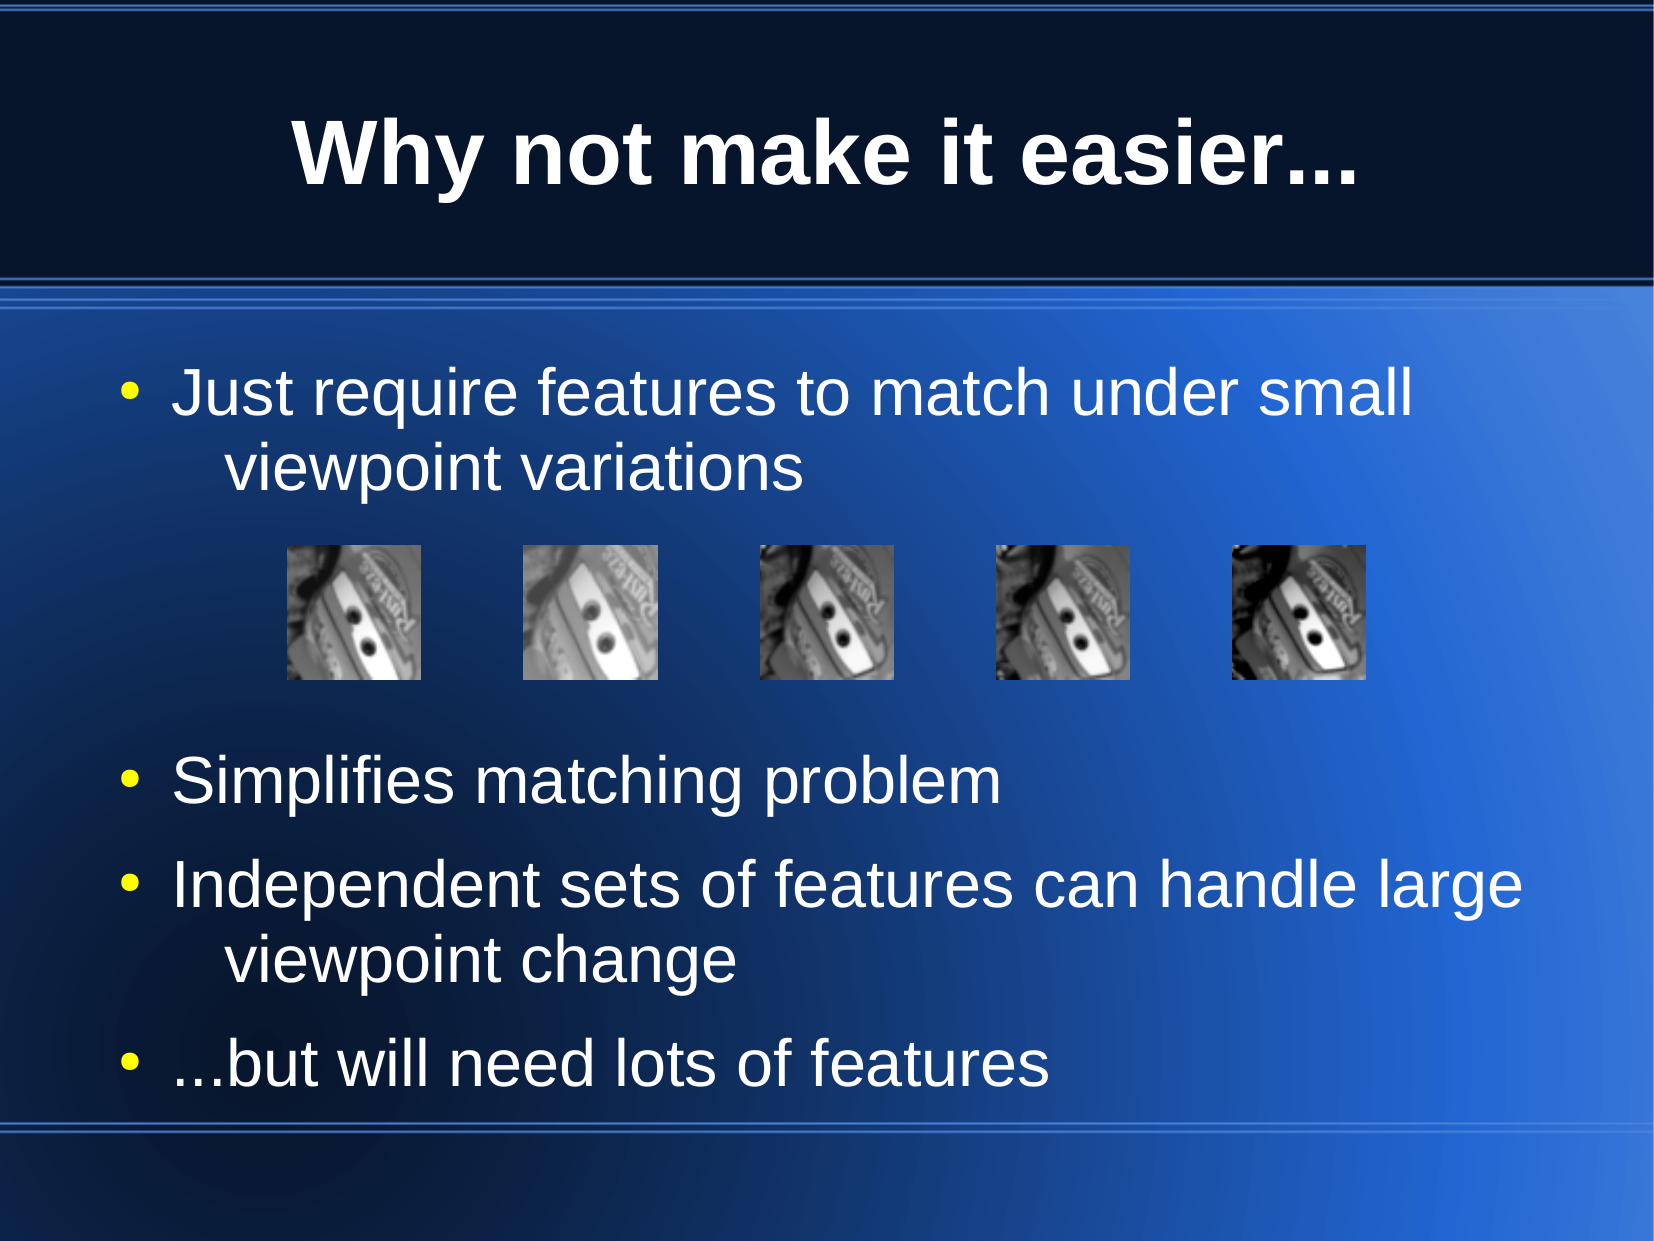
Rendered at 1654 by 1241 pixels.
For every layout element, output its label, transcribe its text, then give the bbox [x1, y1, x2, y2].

title Why not make it easier... [82, 49, 1571, 257]
list Just require features to match under small viewpoint variations Simplifies matching problem Independent sets of features can handle large viewpoint change ...but will need lots of features [82, 355, 1571, 1101]
picture [0, 0, 1654, 1241]
